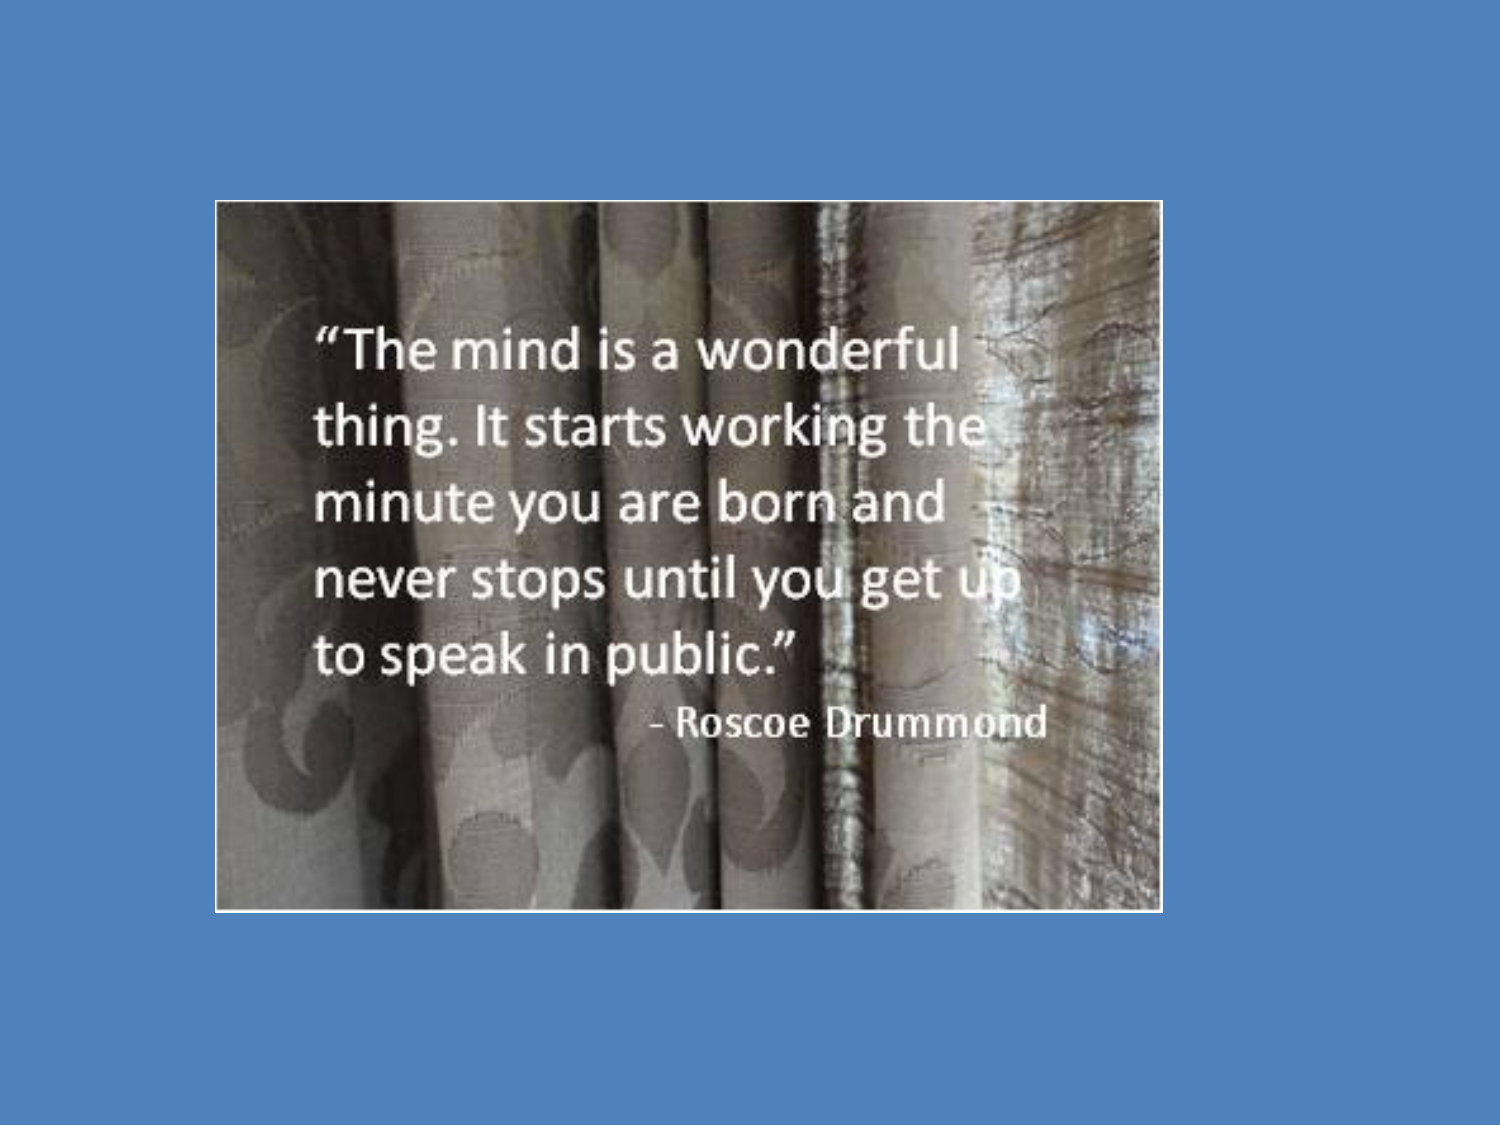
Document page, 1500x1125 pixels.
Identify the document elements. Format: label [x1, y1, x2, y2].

picture [215, 200, 1163, 913]
